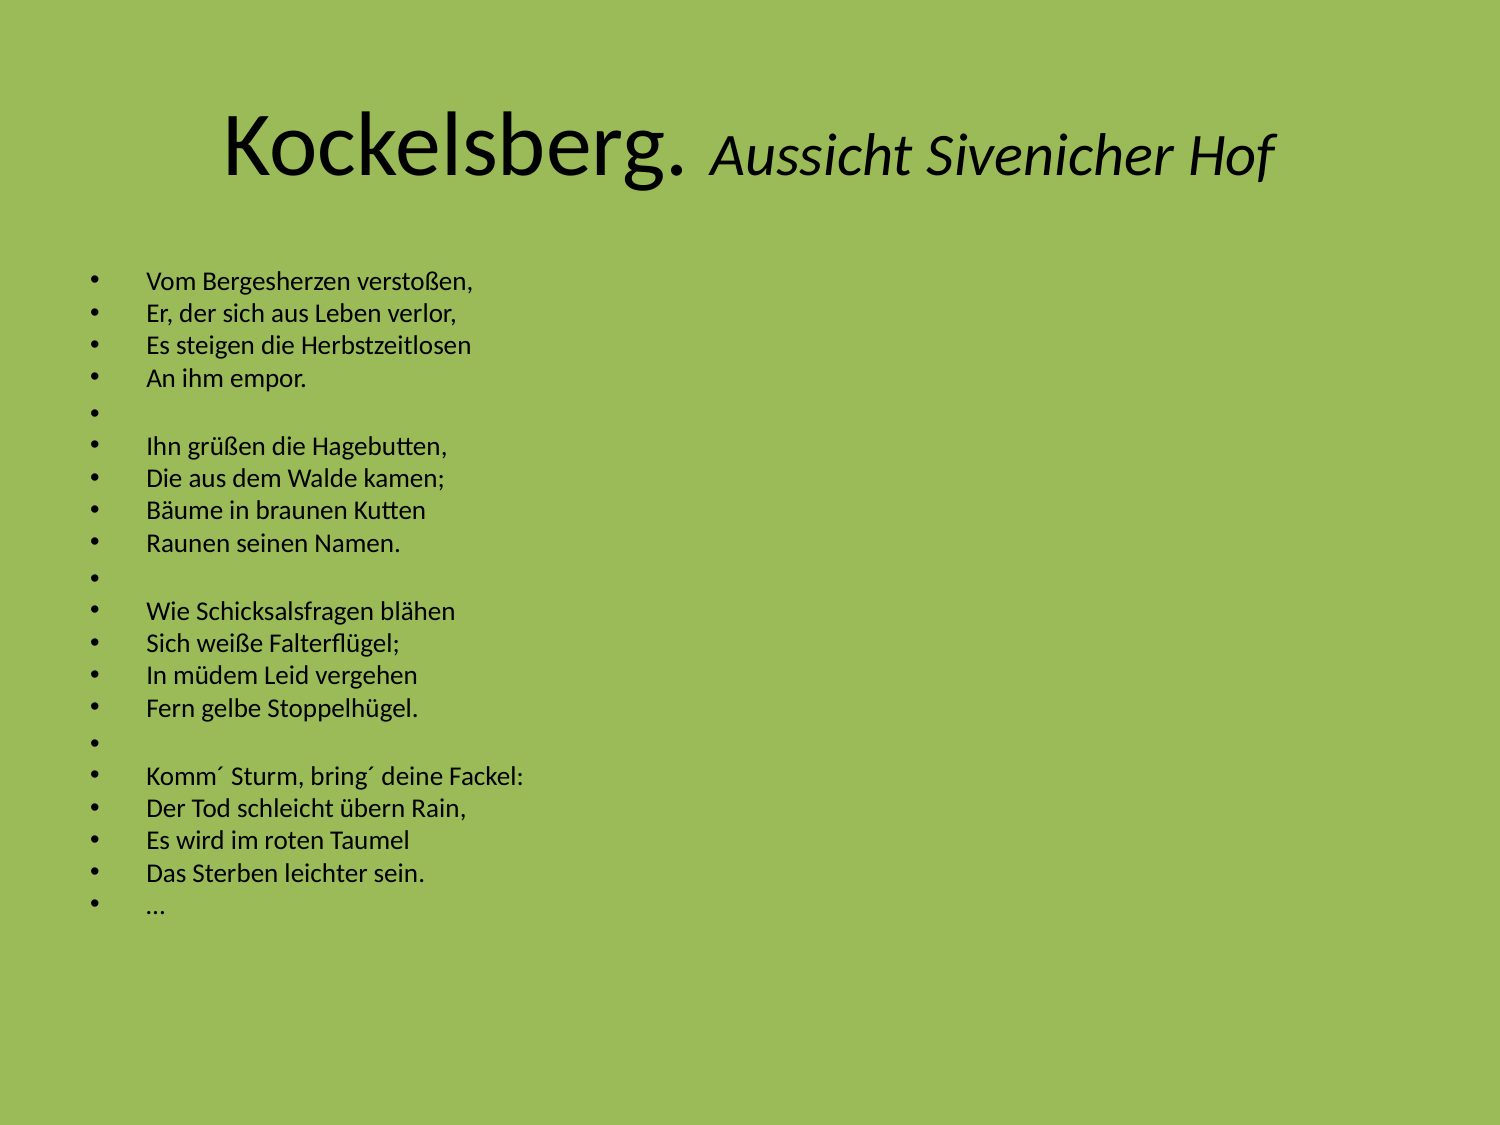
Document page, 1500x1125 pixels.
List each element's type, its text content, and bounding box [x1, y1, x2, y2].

title Kockelsberg. Aussicht Sivenicher Hof [75, 45, 1426, 233]
list Vom Bergesherzen verstoßen, Er, der sich aus Leben verlor, Es steigen die Herbstzeitlosen An ihm empor. Ihn grüßen die Hagebutten, Die aus dem Walde kamen; Bäume in braunen Kutten Raunen seinen Namen. Wie Schicksalsfragen blähen Sich weiße Falterflügel; In müdem Leid vergehen Fern gelbe Stoppelhügel. Komm´ Sturm, bring´ deine Fackel: Der Tod schleicht übern Rain, Es wird im roten Taumel Das Sterben leichter sein. … [75, 262, 1426, 1005]
